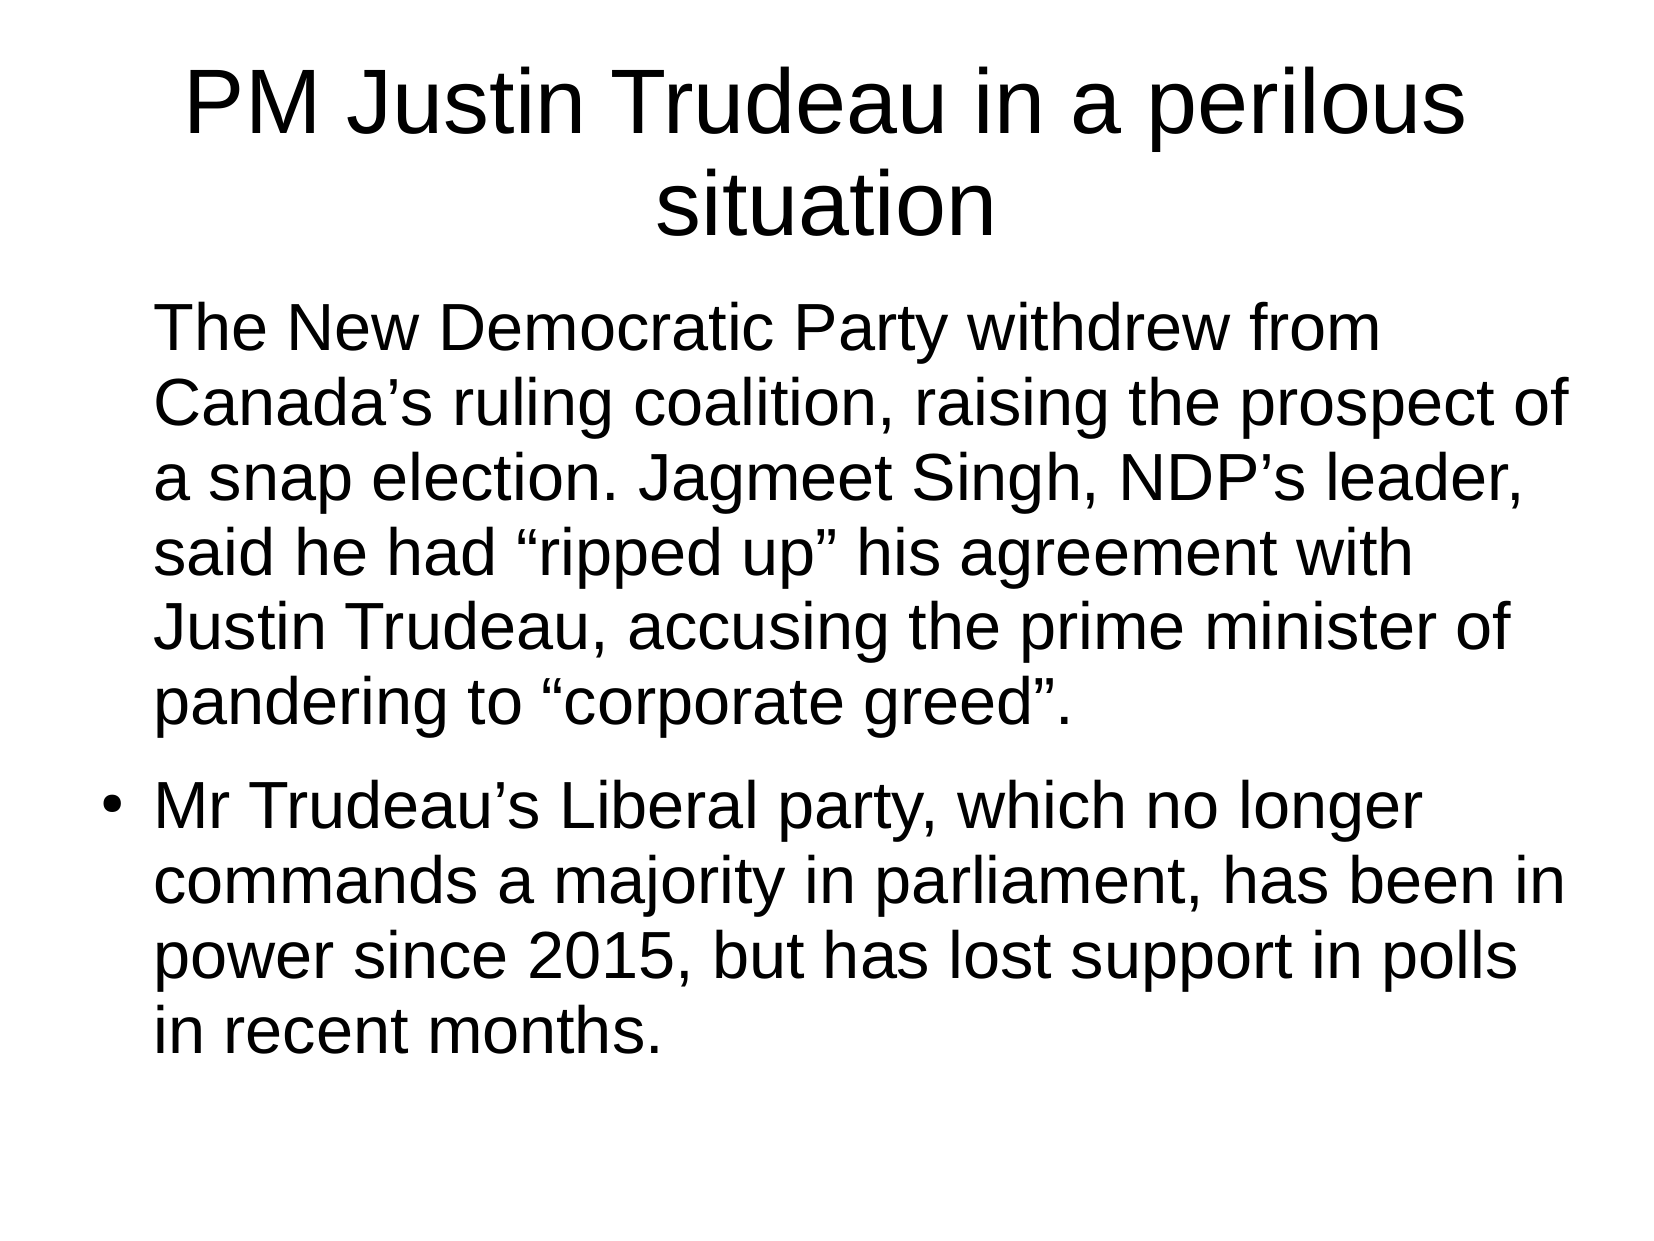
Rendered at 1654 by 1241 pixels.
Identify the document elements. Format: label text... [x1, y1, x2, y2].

title PM Justin Trudeau in a perilous situation [82, 49, 1571, 257]
list The New Democratic Party withdrew from Canada’s ruling coalition, raising the prospect of a snap election. Jagmeet Singh, NDP’s leader, said he had “ripped up” his agreement with Justin Trudeau, accusing the prime minister of pandering to “corporate greed”. Mr Trudeau’s Liberal party, which no longer commands a majority in parliament, has been in power since 2015, but has lost support in polls in recent months. [82, 290, 1571, 1109]
